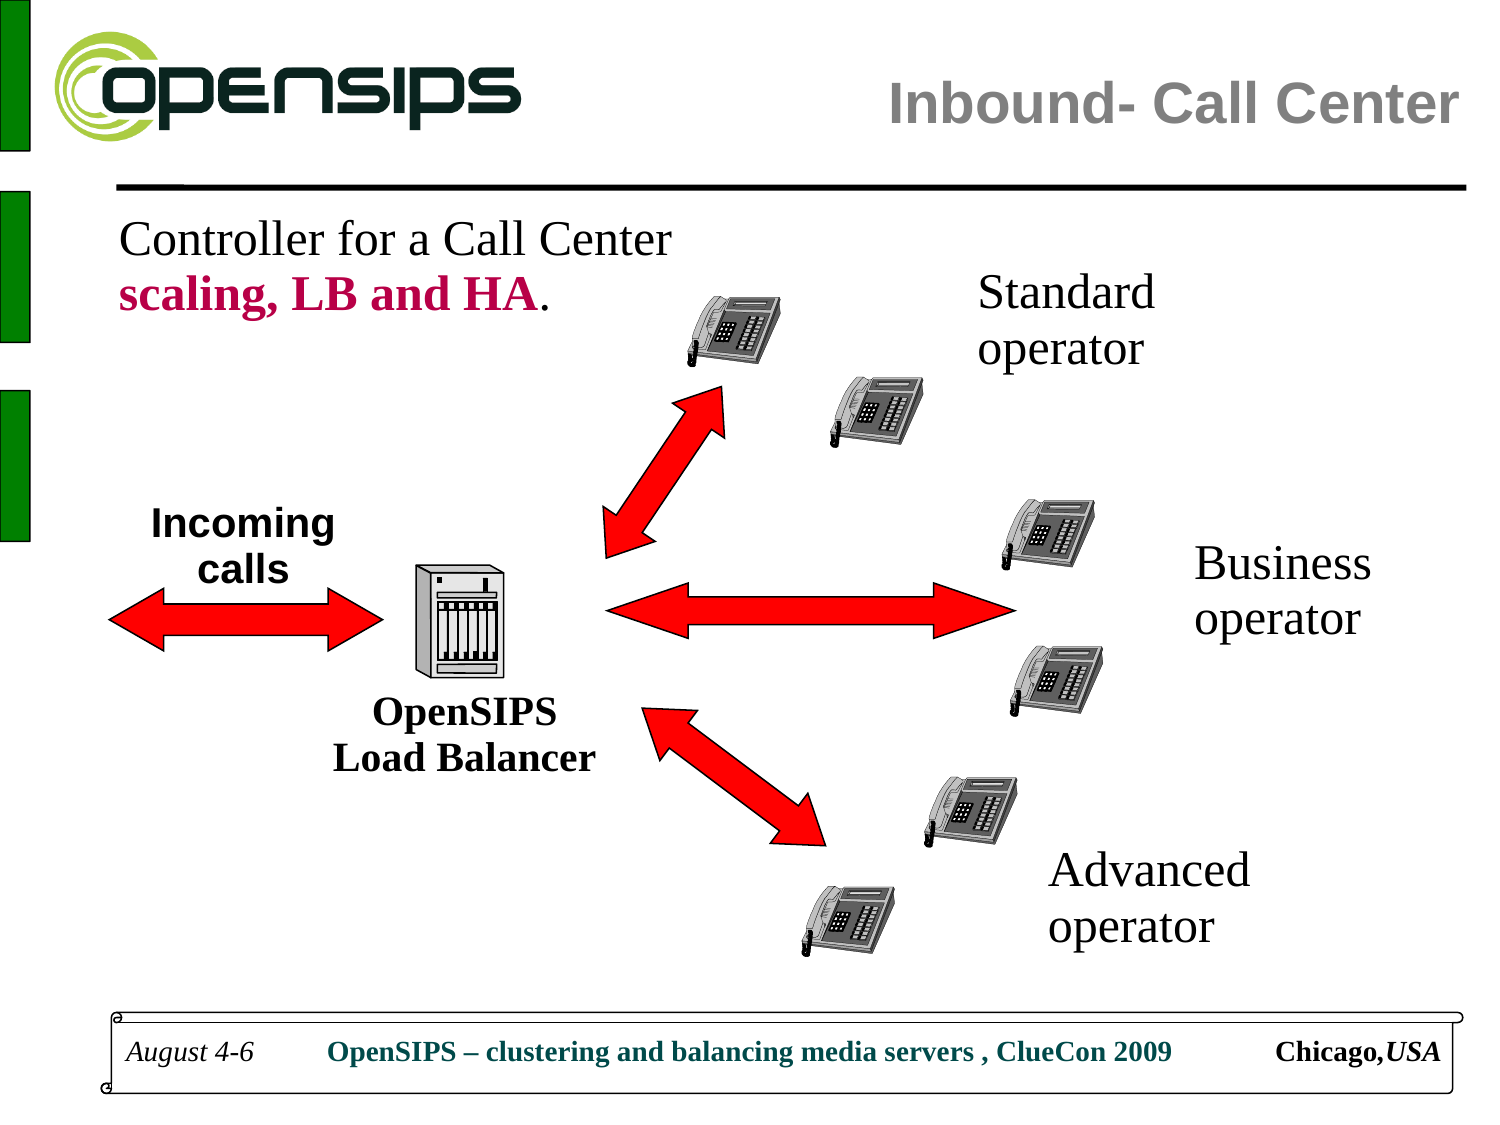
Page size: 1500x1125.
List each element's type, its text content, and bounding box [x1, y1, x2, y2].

text_box Controller for a Call Center scaling, LB and HA. [104, 203, 688, 329]
title Inbound- Call Center [768, 44, 1462, 180]
text_box Incoming calls [136, 492, 352, 610]
text_box [1010, 646, 1103, 716]
text_box [603, 386, 725, 559]
picture [51, 27, 532, 148]
text_box [801, 886, 895, 956]
text_box Business operator [1179, 527, 1388, 653]
text_box [109, 602, 383, 651]
text_box [830, 377, 924, 447]
text_box [1001, 499, 1095, 570]
text_box Standard operator [962, 257, 1171, 383]
text_box [607, 582, 1015, 639]
text_box Advanced operator [1033, 835, 1266, 961]
text_box [416, 565, 504, 678]
text_box OpenSIPS Load Balancer [318, 680, 612, 789]
text_box [924, 776, 1018, 847]
text_box [642, 708, 826, 846]
text_box [687, 296, 781, 367]
